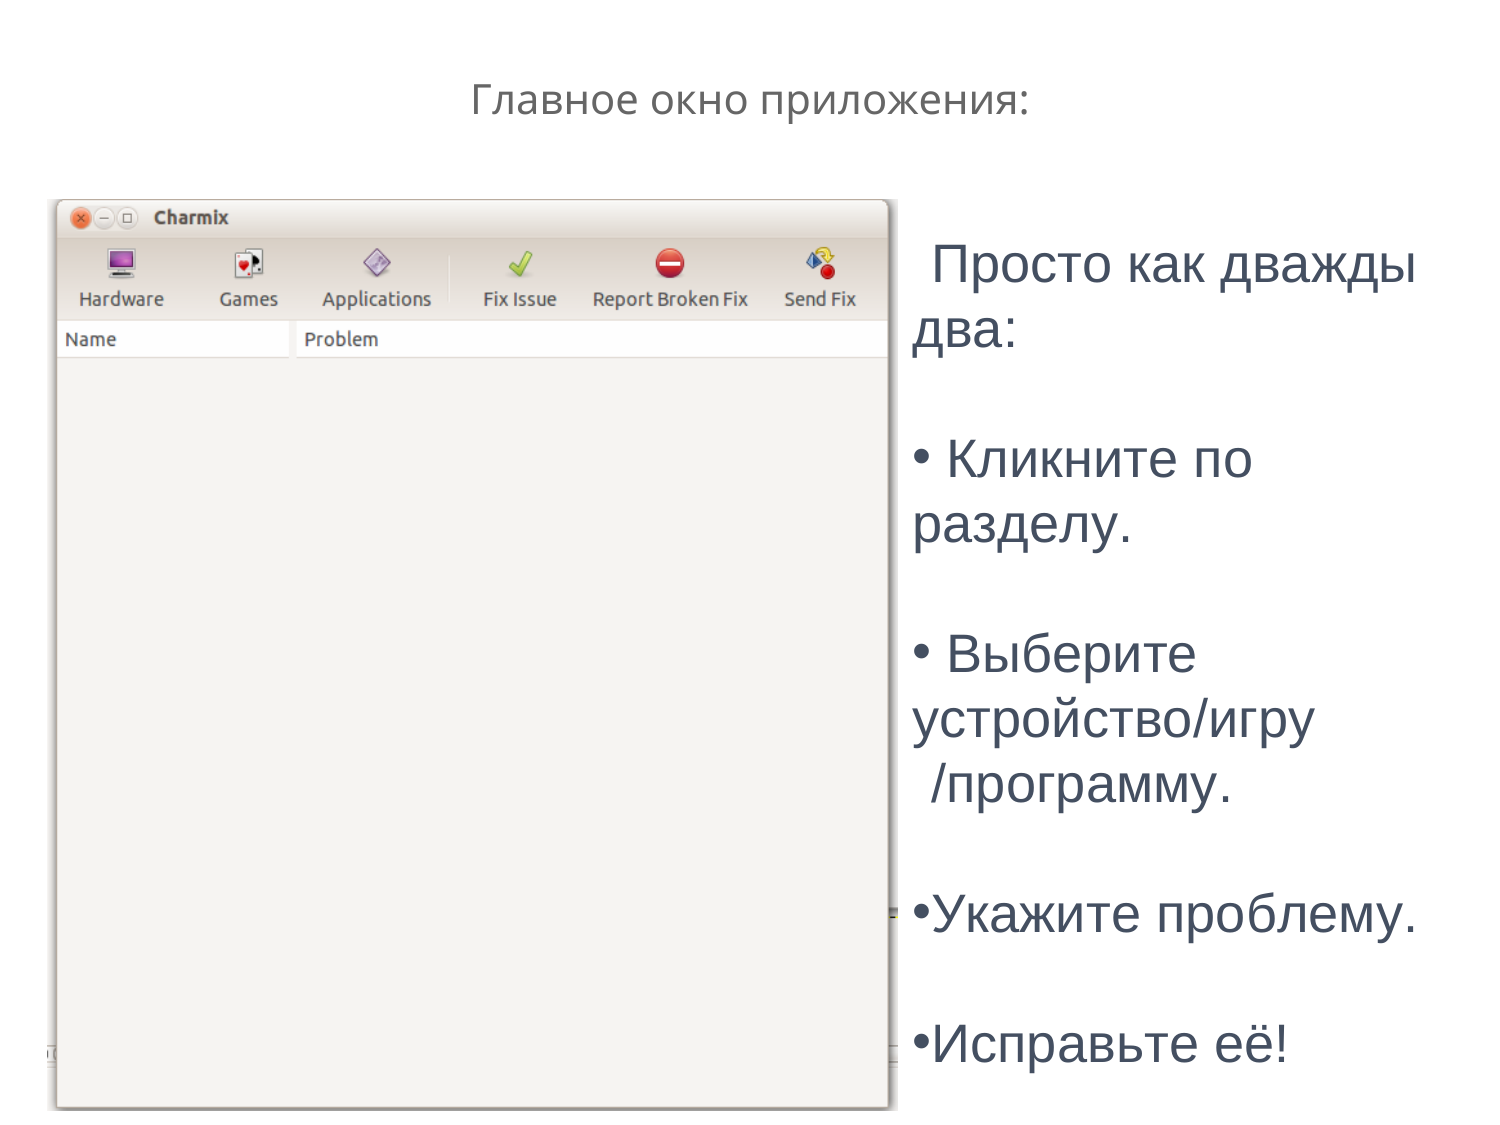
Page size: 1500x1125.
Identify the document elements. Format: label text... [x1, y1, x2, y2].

text_box Просто как дважды два: Кликните по разделу. Выберите устройство/игру /программу. Укажите проблему. Исправьте её! [897, 220, 1500, 1125]
picture [47, 199, 898, 1111]
text_box Главное окно приложения: [350, 65, 1150, 130]
